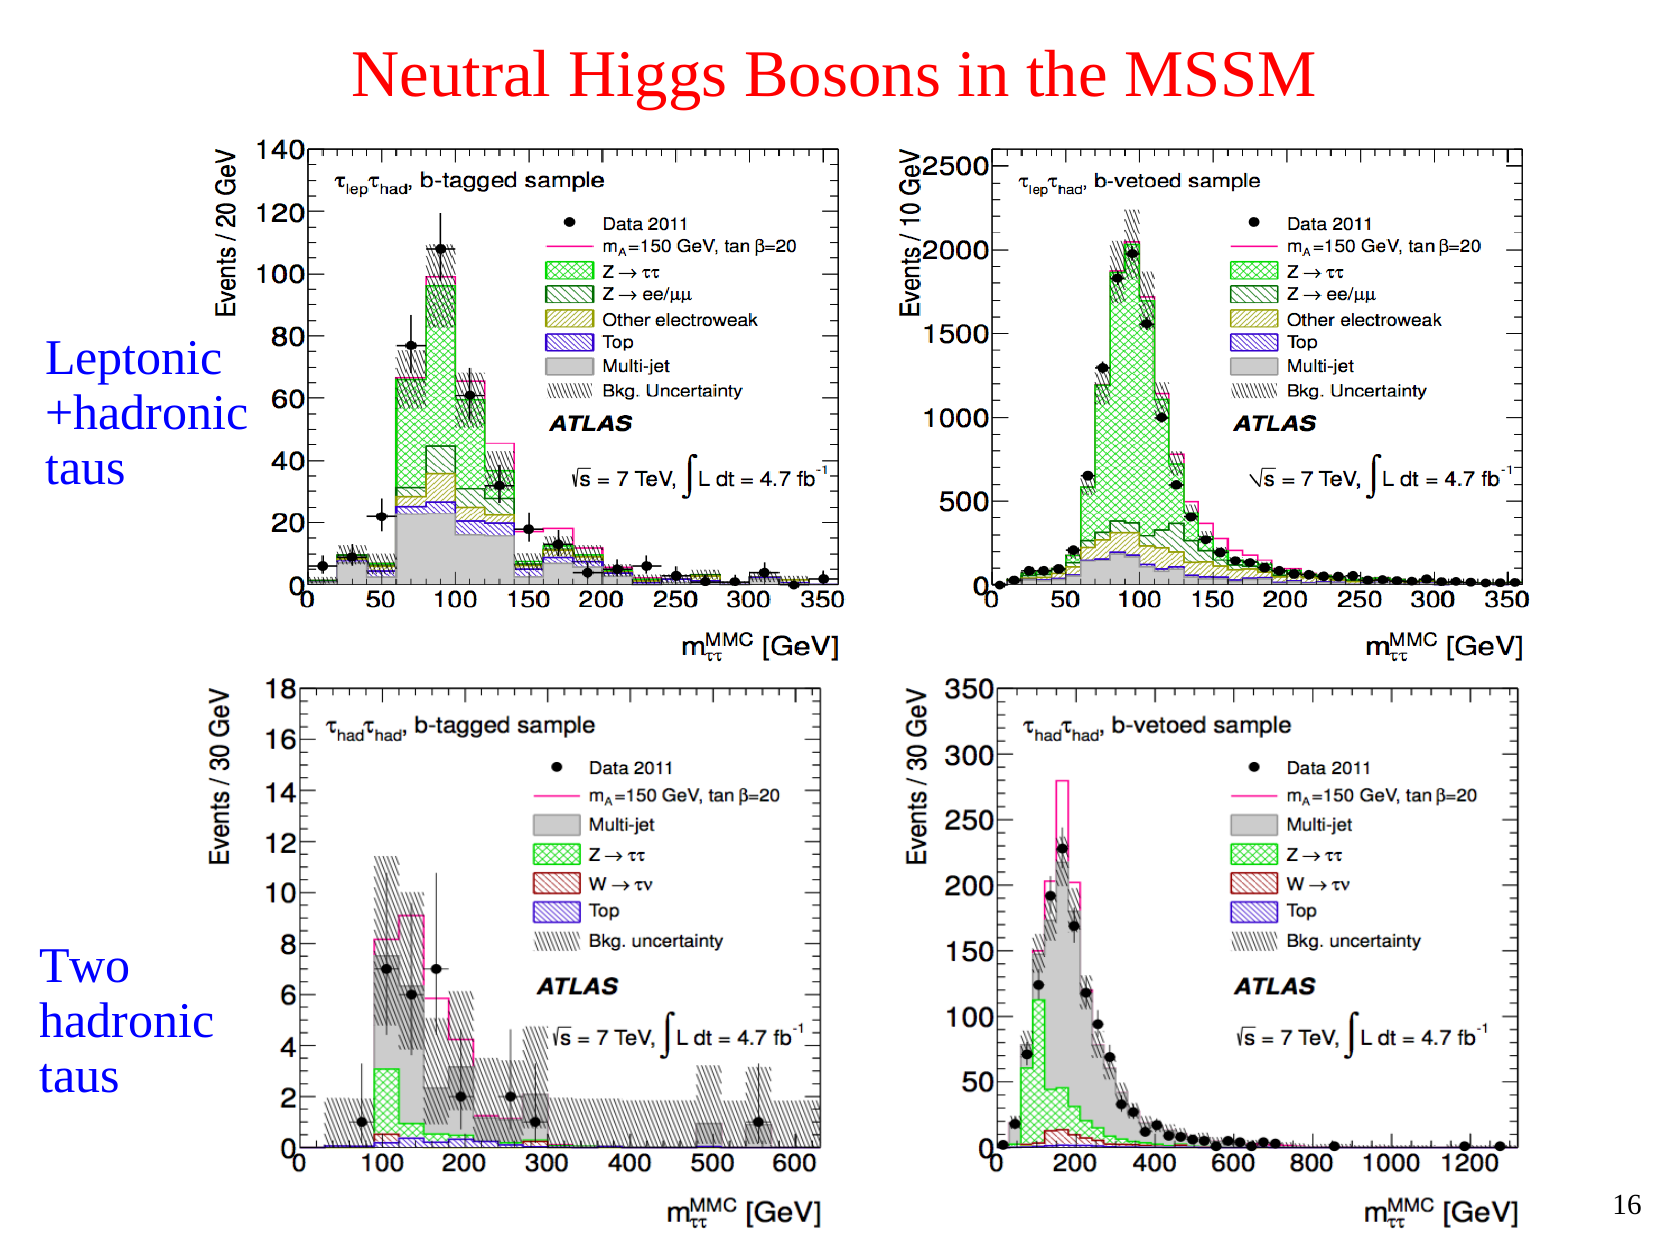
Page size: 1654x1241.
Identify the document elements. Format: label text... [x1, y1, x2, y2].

title Neutral Higgs Bosons in the MSSM [128, 5, 1541, 144]
text_box Two hadronic taus [39, 937, 215, 1104]
text_box Leptonic +hadronic taus [45, 329, 249, 496]
picture [182, 116, 1574, 1241]
